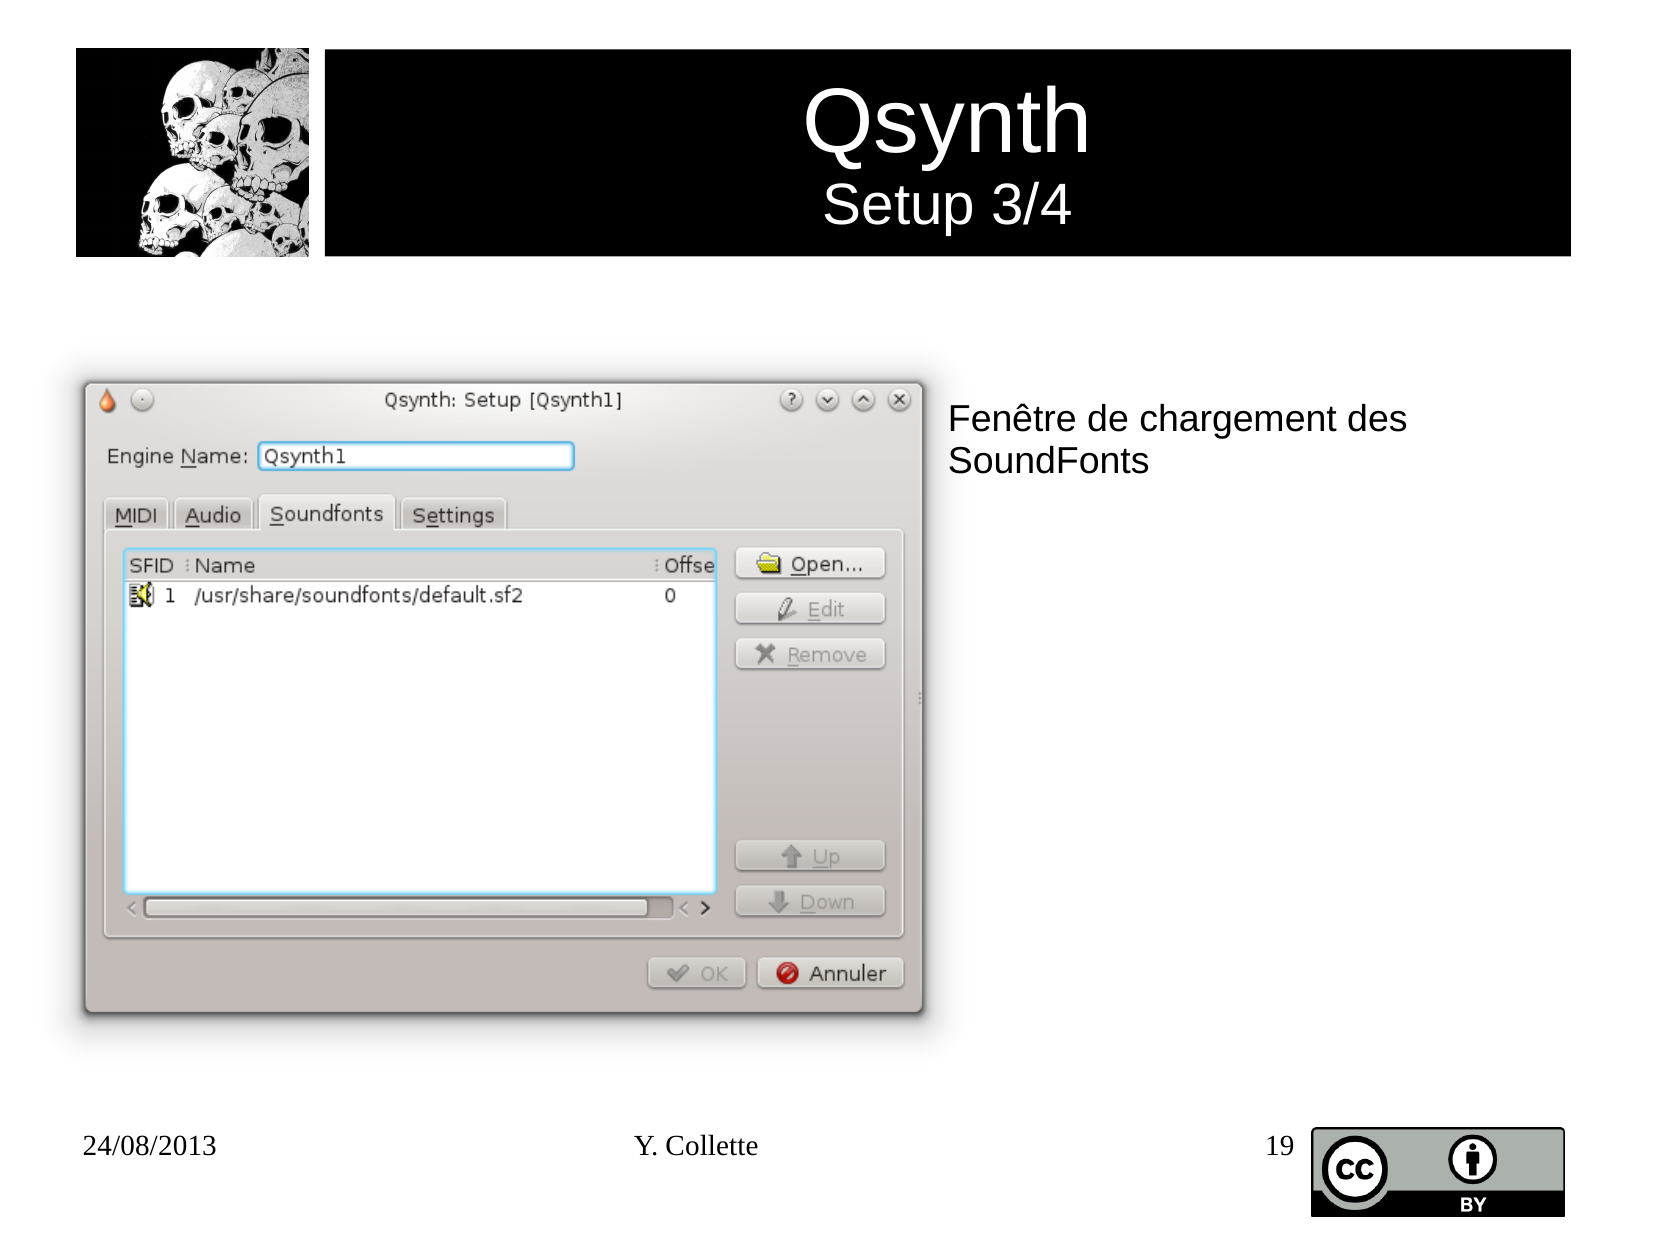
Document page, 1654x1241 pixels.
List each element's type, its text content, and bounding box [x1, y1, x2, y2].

picture [23, 321, 985, 1075]
title Qsynth Setup 3/4 [324, 49, 1571, 257]
text_box Fenêtre de chargement des SoundFonts [933, 389, 1630, 489]
picture [1311, 1127, 1565, 1217]
picture [76, 48, 309, 257]
